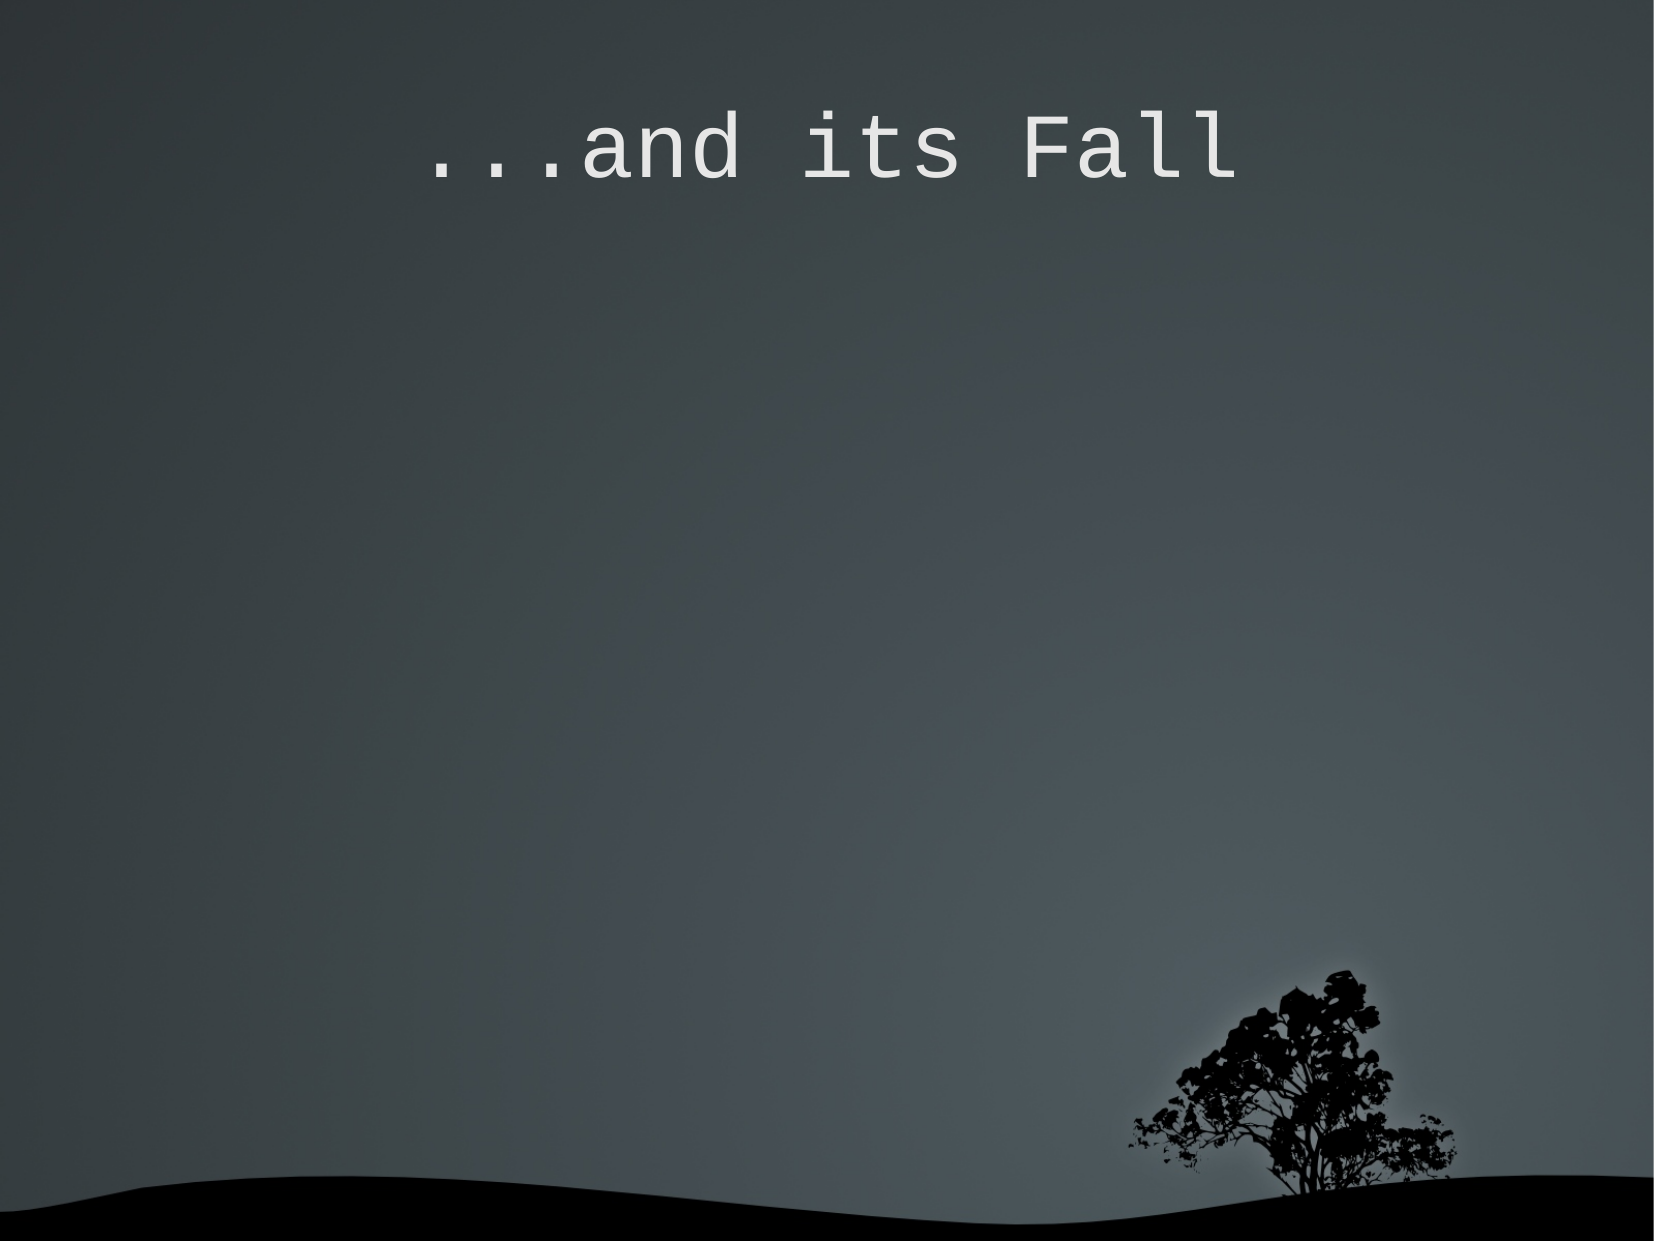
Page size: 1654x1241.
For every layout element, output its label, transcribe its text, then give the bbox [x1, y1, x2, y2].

title ...and its Fall [82, 56, 1571, 250]
picture [0, 0, 1654, 1241]
list [82, 290, 1571, 1094]
